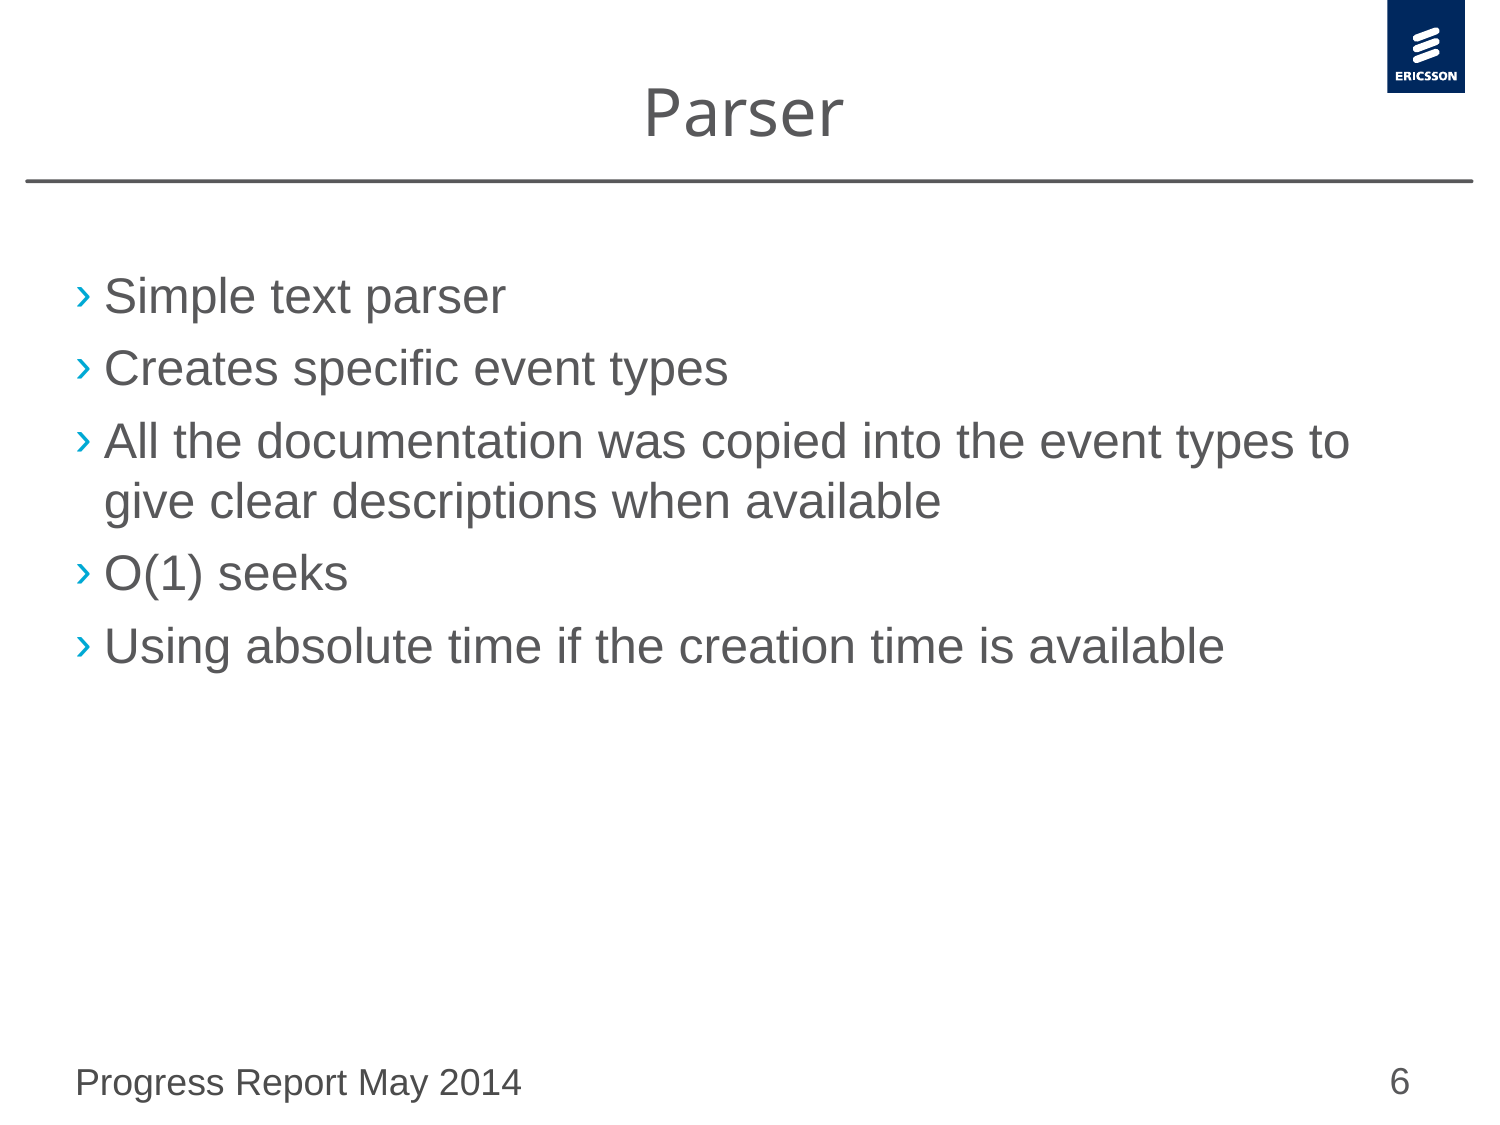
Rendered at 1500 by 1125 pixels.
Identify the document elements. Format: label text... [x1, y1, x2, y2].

list Simple text parser Creates specific event types All the documentation was copied into the event types to give clear descriptions when available O(1) seeks Using absolute time if the creation time is available [75, 263, 1425, 916]
title Parser [75, 44, 1425, 150]
